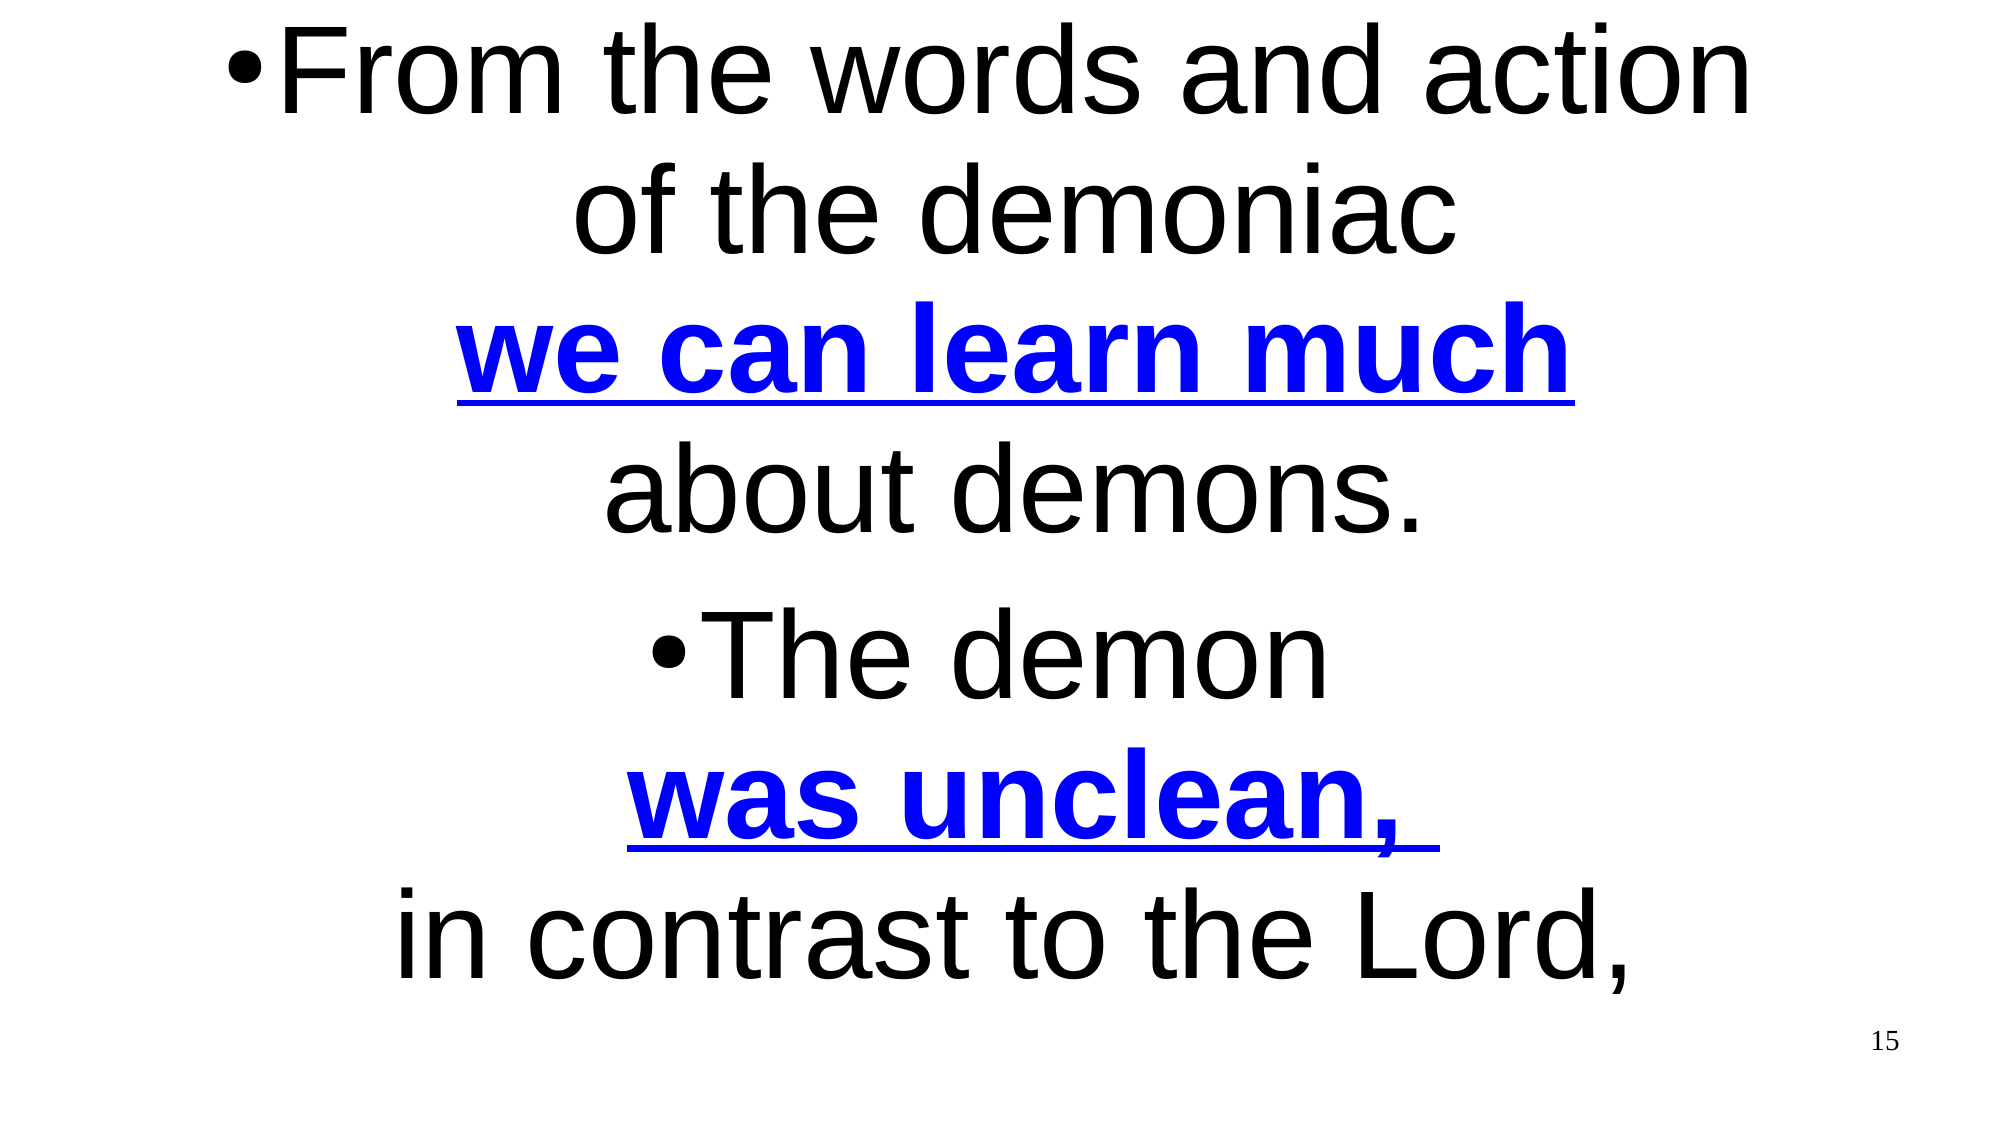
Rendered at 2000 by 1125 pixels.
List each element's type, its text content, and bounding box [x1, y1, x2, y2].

list From the words and action of the demoniac we can learn much about demons. The demon was unclean, in contrast to the Lord, [0, 0, 1996, 1123]
